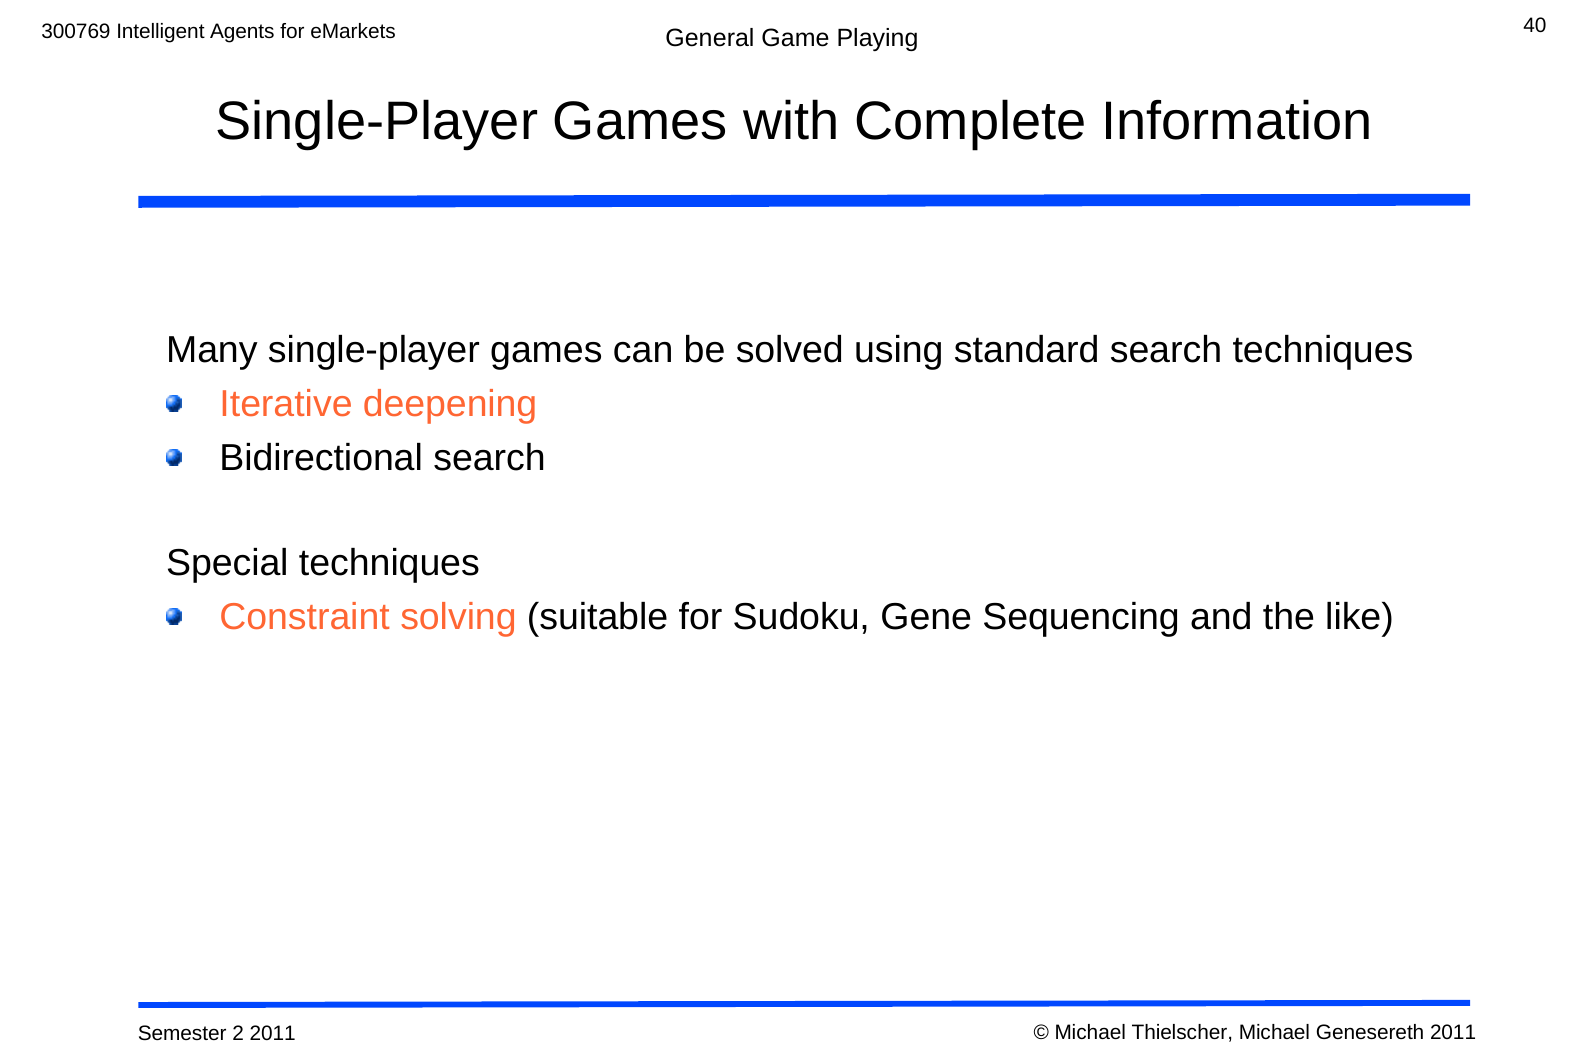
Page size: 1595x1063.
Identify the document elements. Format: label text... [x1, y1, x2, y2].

list Many single-player games can be solved using standard search techniques Iterative deepening Bidirectional search Special techniques Constraint solving (suitable for Sudoku, Gene Sequencing and the like) [148, 328, 1498, 928]
title Single-Player Games with Complete Information [114, 51, 1476, 190]
